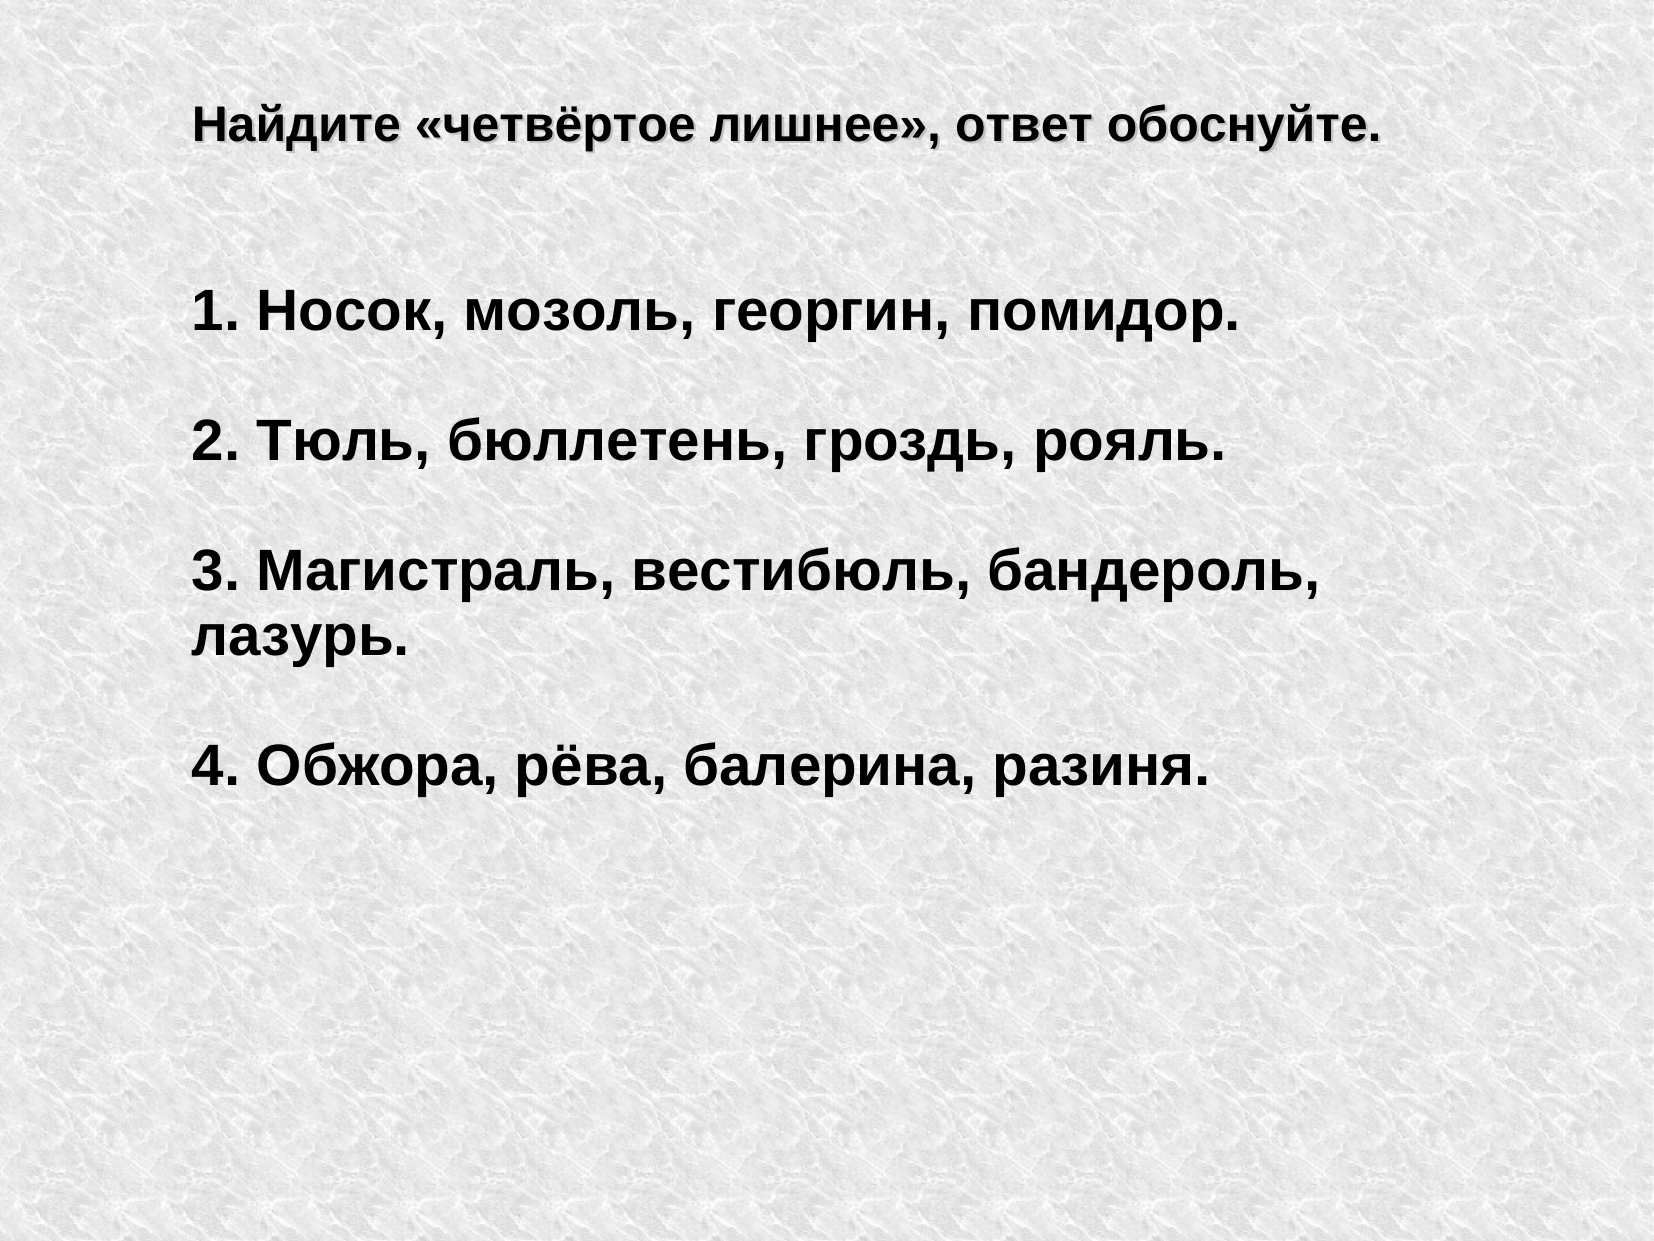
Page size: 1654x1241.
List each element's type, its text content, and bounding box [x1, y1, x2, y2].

picture [0, 0, 1654, 1241]
text_box Найдите «четвёртое лишнее», ответ обоснуйте. 1. Носок, мозоль, георгин, помидор. 2. Тюль, бюллетень, гроздь, рояль. 3. Магистраль, вестибюль, бандероль, лазурь. 4. Обжора, рёва, балерина, разиня. [177, 88, 1506, 886]
